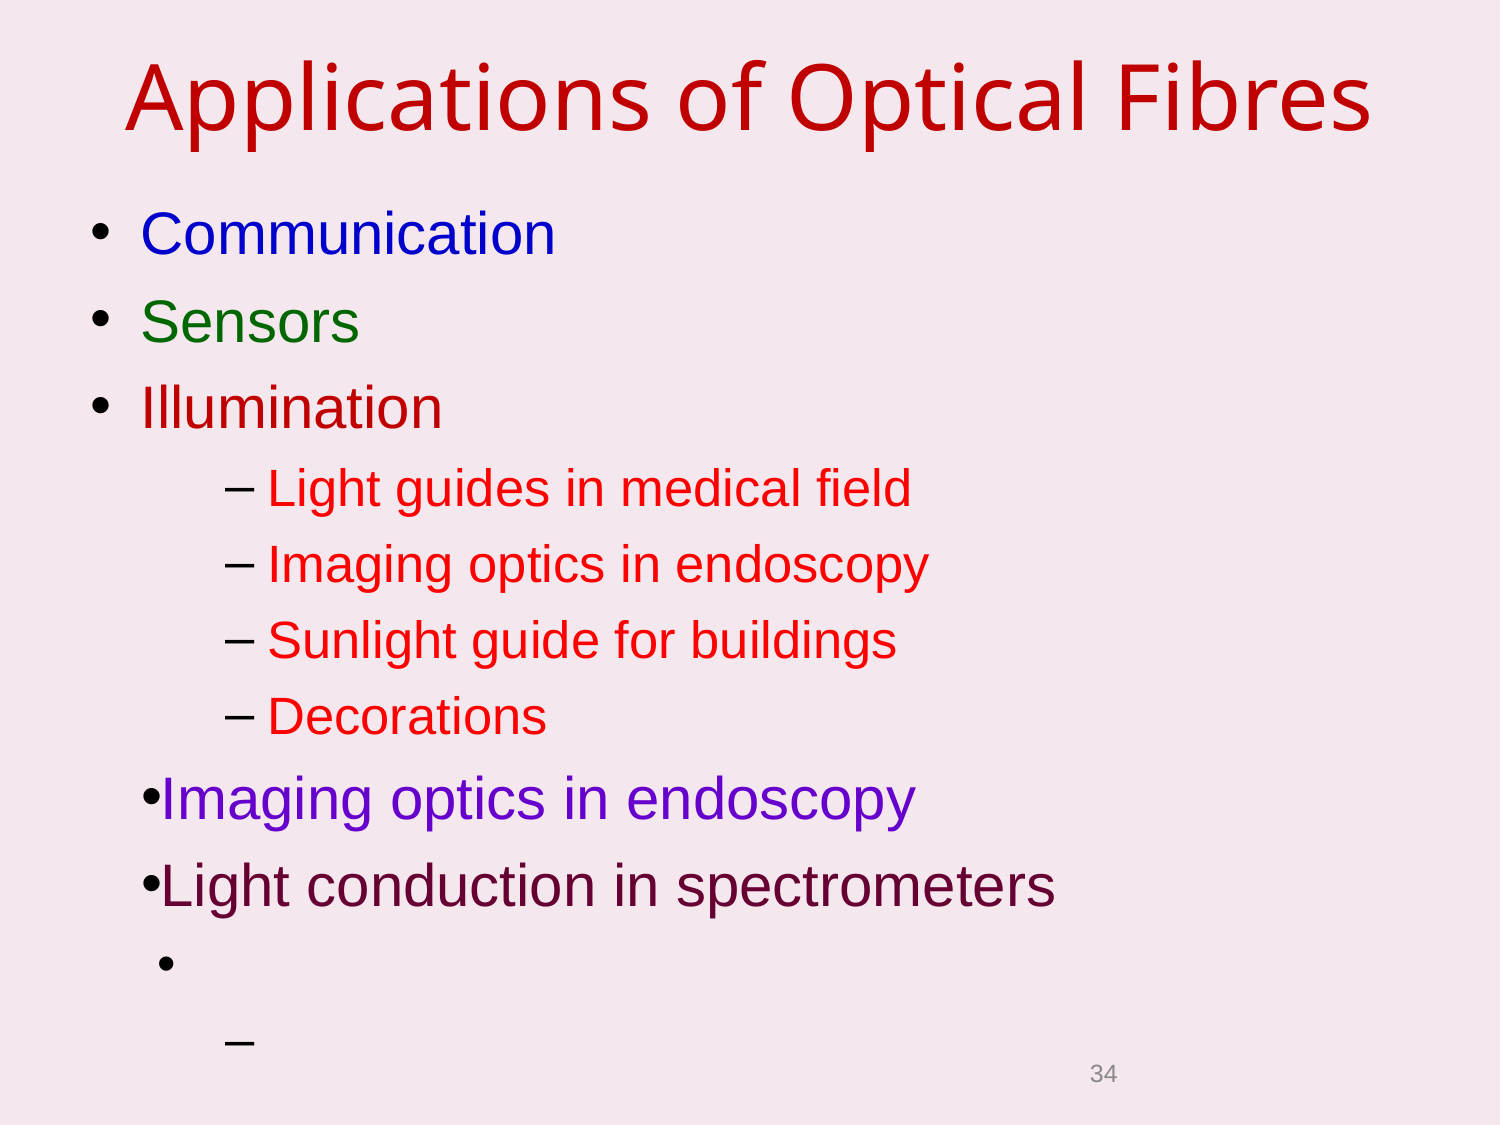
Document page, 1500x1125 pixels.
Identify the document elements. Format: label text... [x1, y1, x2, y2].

list Communication Sensors Illumination Light guides in medical field Imaging optics in endoscopy Sunlight guide for buildings Decorations Imaging optics in endoscopy Light conduction in spectrometers [75, 187, 1426, 930]
text_box [1074, 1042, 1426, 1103]
title Applications of Optical Fibres [75, 0, 1426, 187]
